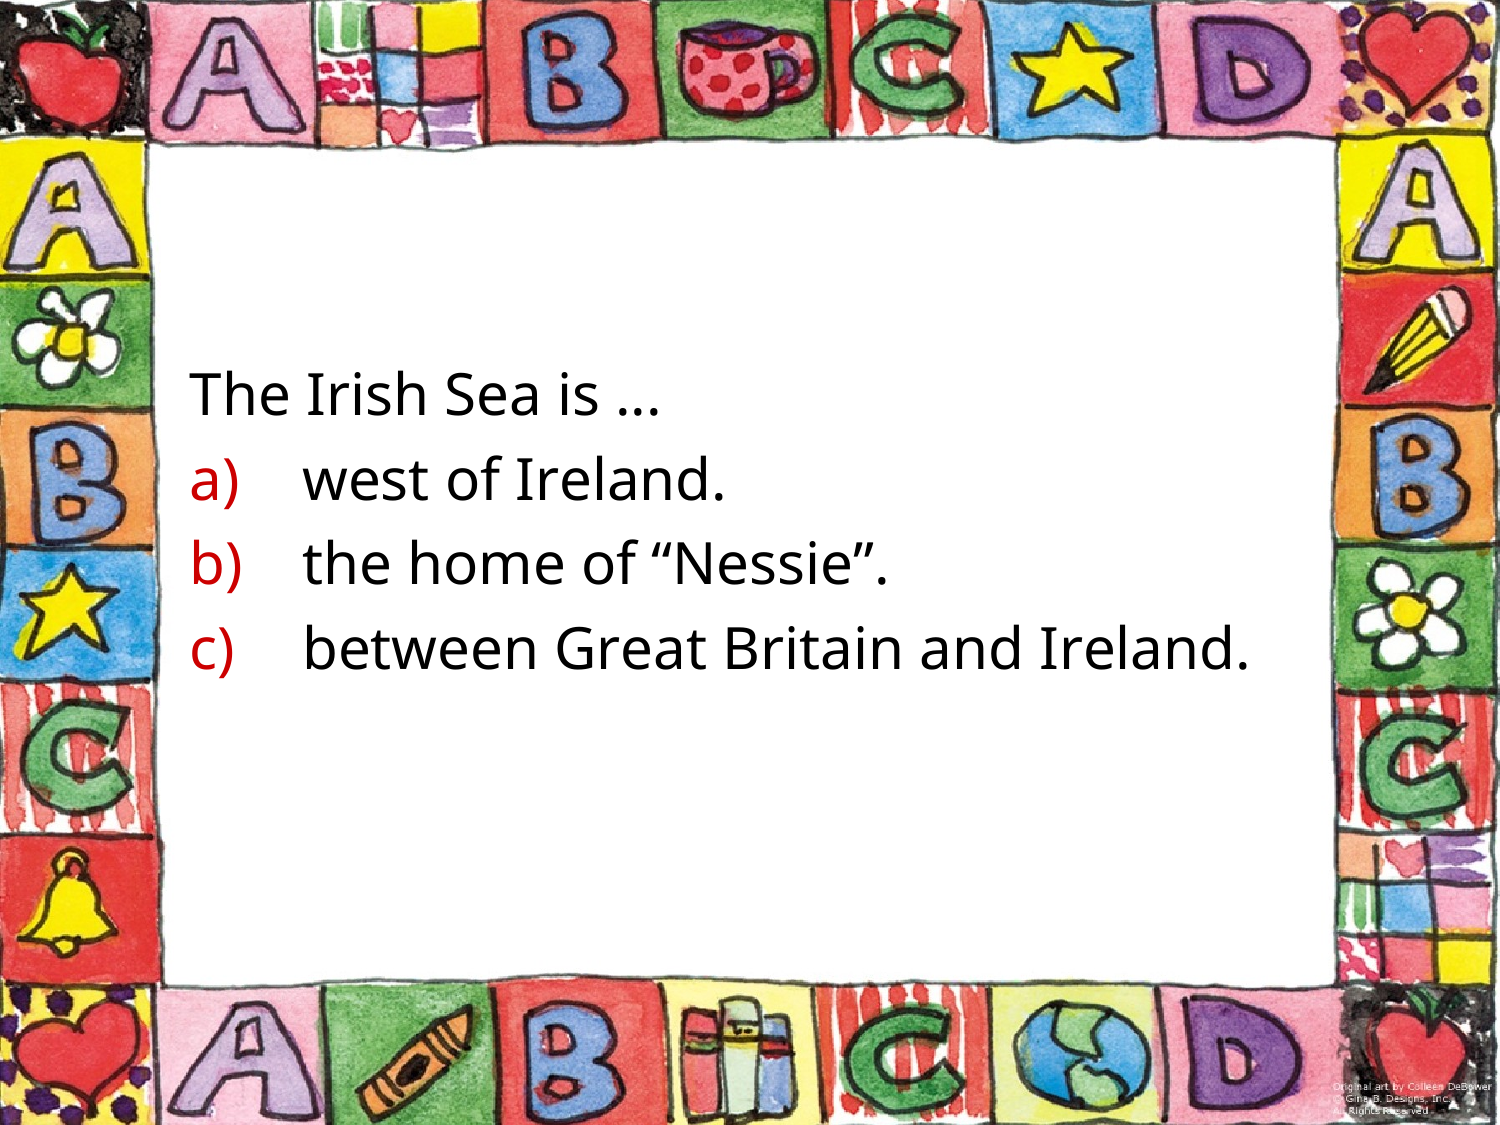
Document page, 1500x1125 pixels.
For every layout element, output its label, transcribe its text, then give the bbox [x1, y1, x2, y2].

picture [0, 0, 1500, 1125]
list The Irish Sea is ... west of Ireland. the home of “Nessie”. between Great Britain and Ireland. [174, 350, 1326, 951]
